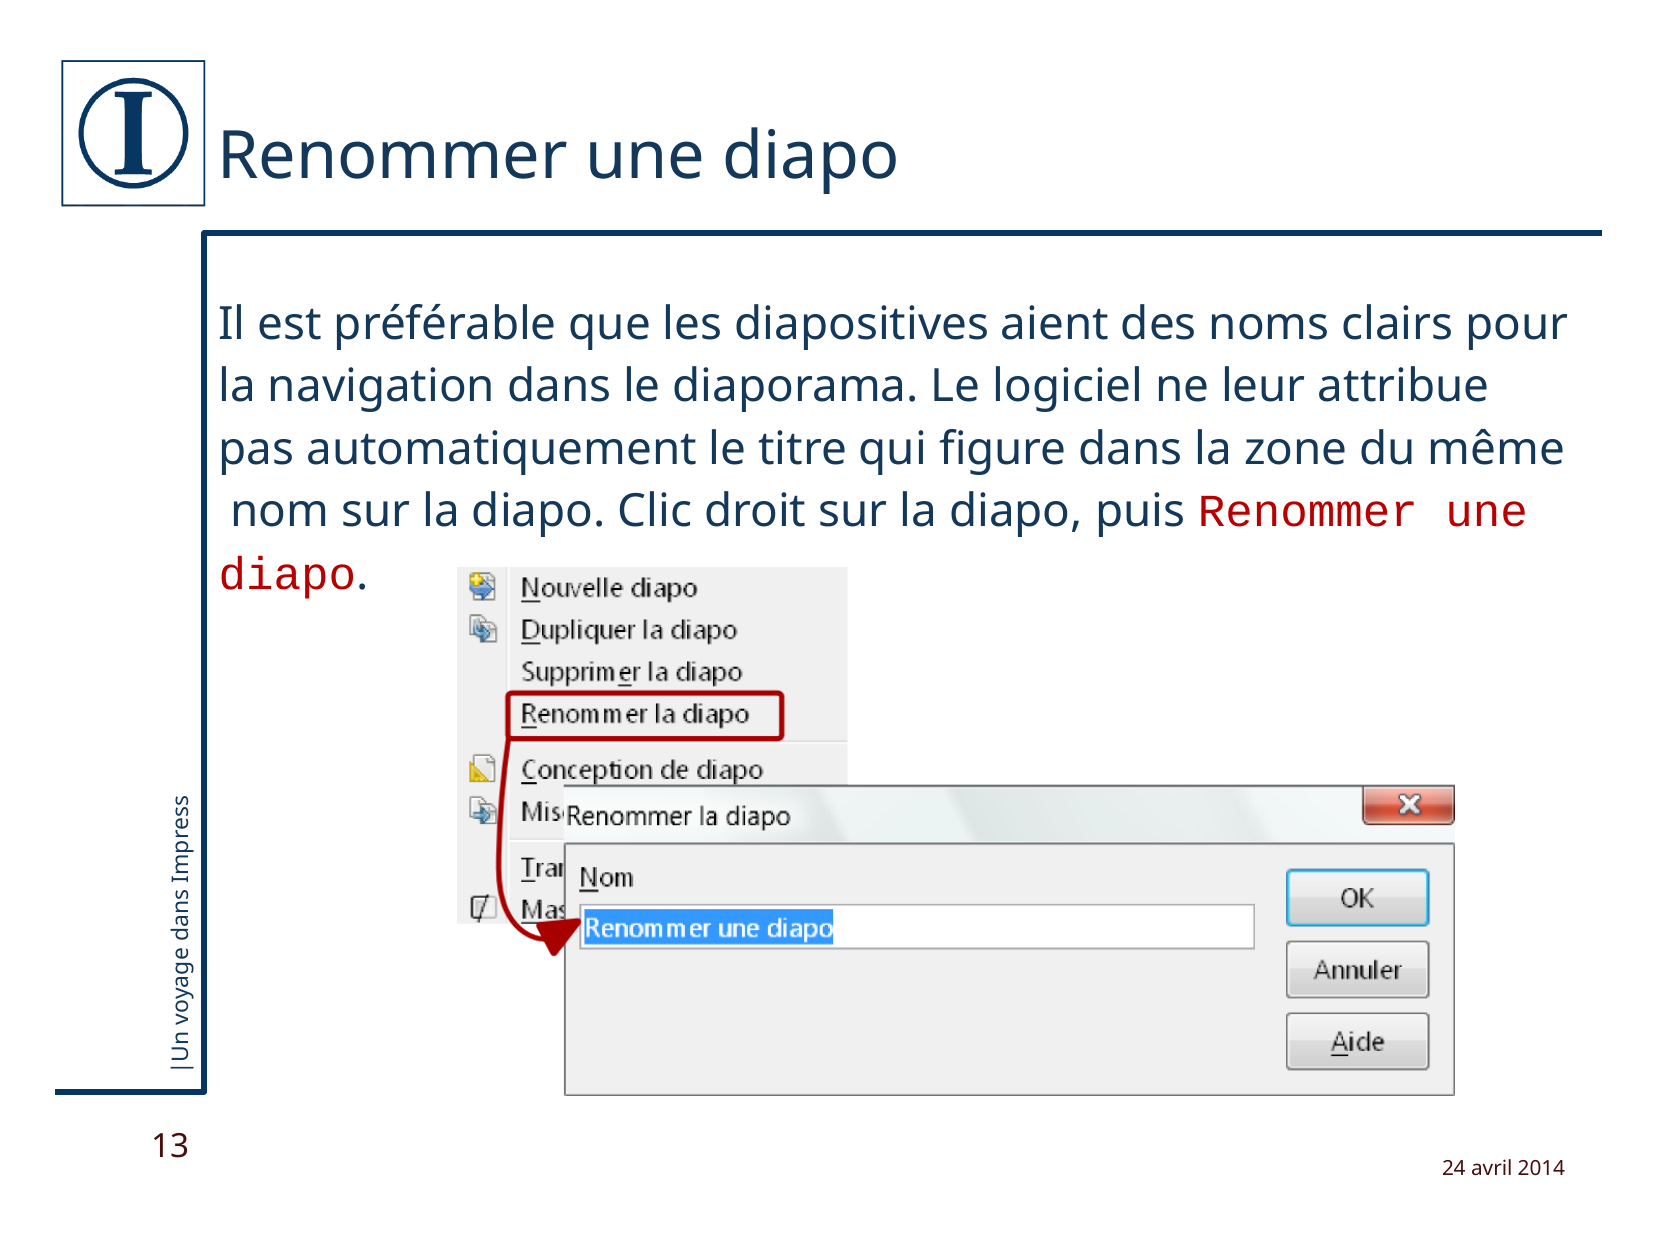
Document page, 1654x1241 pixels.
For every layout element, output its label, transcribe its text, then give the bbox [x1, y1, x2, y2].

list Il est préférable que les diapositives aient des noms clairs pour la navigation dans le diaporama. Le logiciel ne leur attribue pas automatiquement le titre qui figure dans la zone du même nom sur la diapo. Clic droit sur la diapo, puis Renommer une diapo. [218, 290, 1571, 681]
picture [457, 567, 1455, 1096]
title Renommer une diapo [217, 49, 1571, 257]
picture [59, 58, 207, 207]
